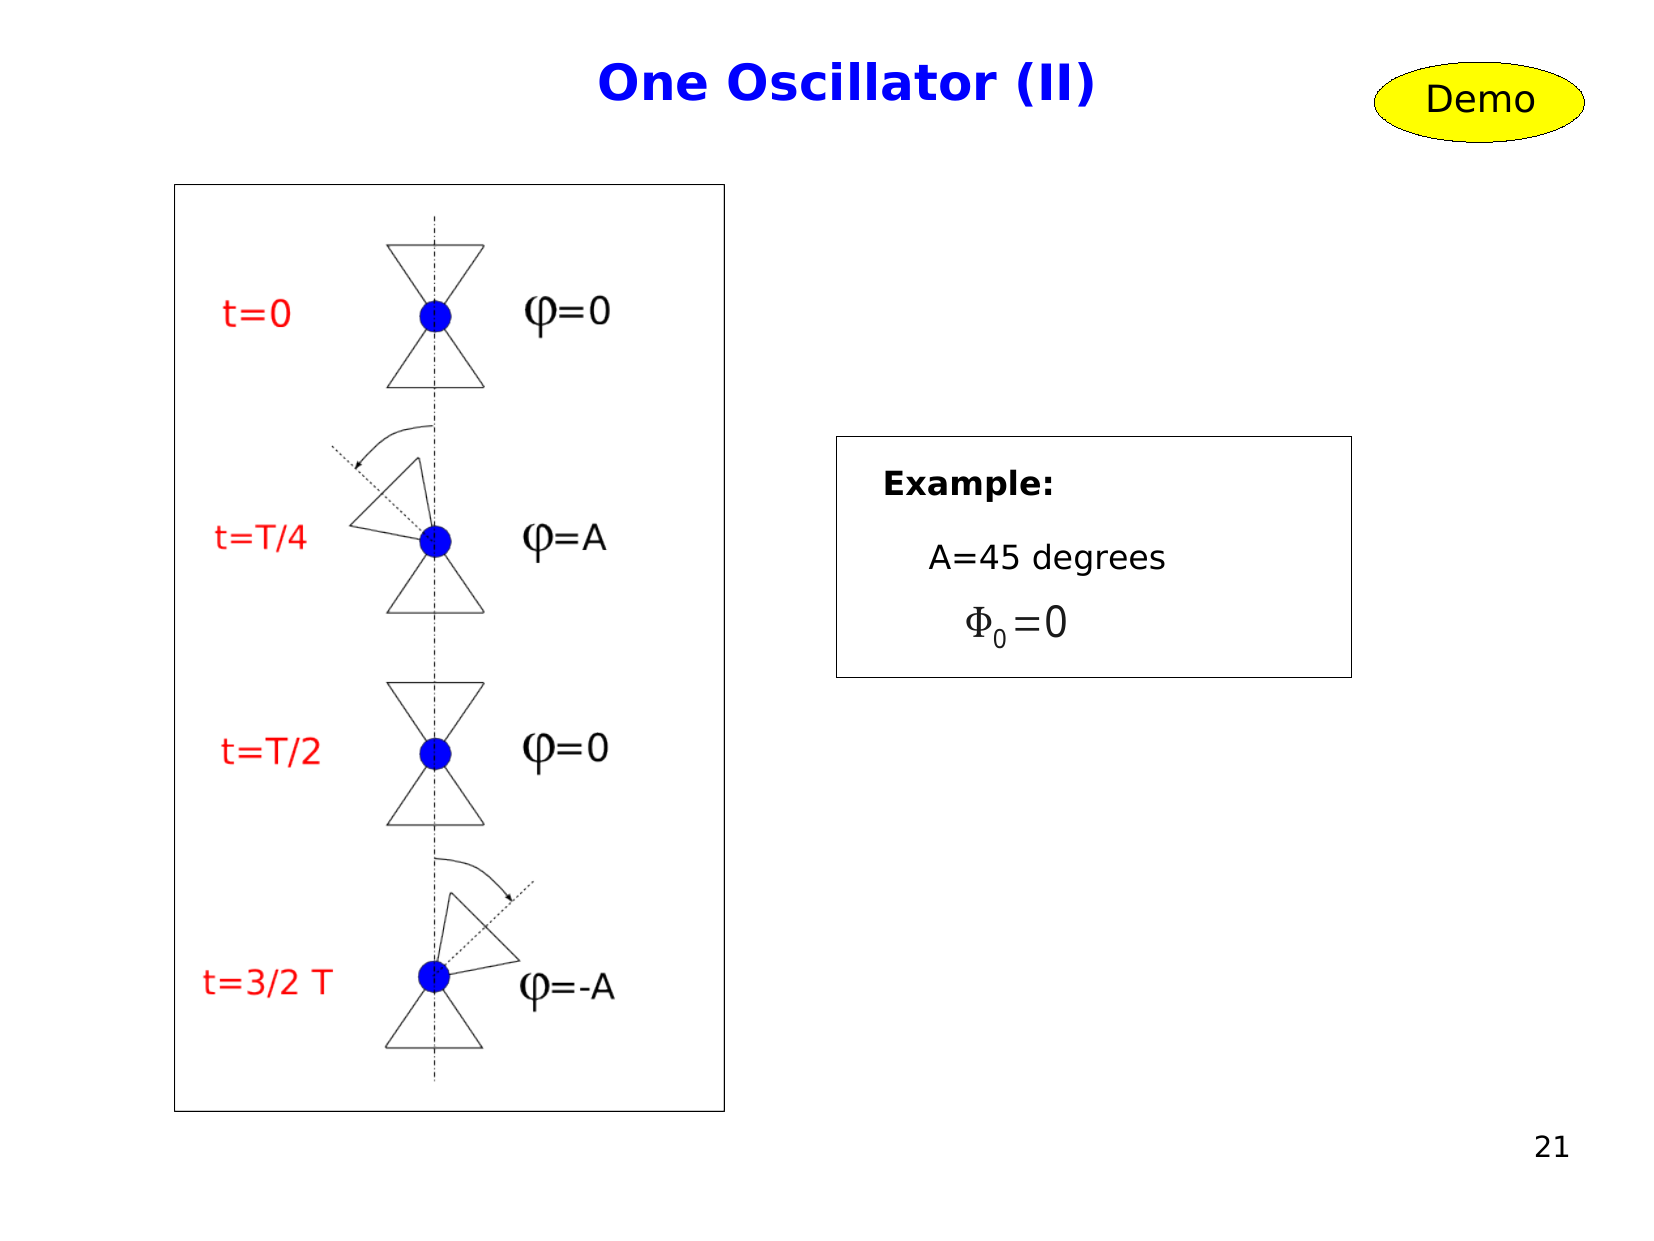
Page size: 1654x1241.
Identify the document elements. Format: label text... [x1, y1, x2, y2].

text_box [1416, 62, 1542, 70]
text_box One Oscillator (II) [582, 47, 1113, 121]
picture [174, 184, 725, 1113]
text_box Demo [1410, 70, 1552, 129]
chart [954, 596, 1081, 655]
text_box Example: A=45 degrees [867, 457, 1249, 659]
text_box [1374, 72, 1585, 143]
